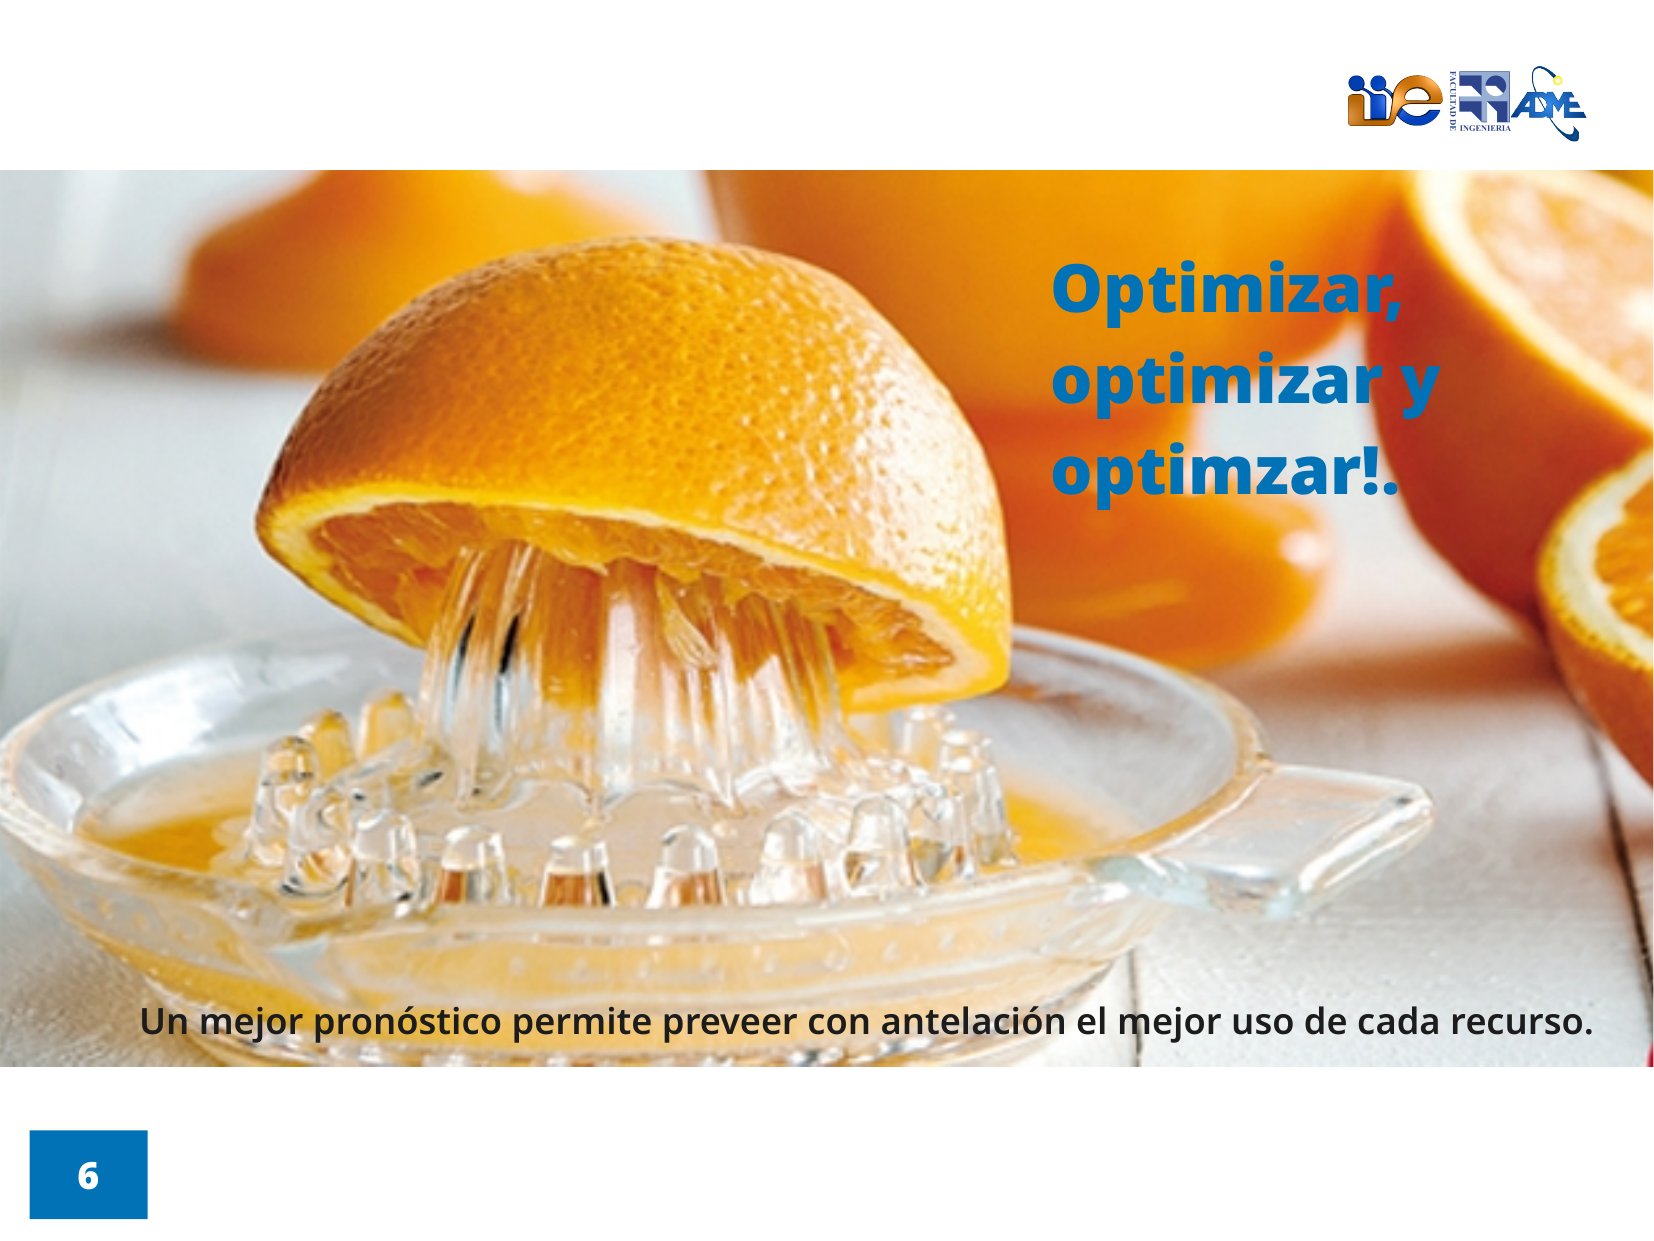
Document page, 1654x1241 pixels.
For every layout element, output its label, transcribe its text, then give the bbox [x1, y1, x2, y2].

picture [0, 170, 1654, 1067]
picture [1450, 66, 1589, 143]
list Un mejor pronóstico permite preveer con antelación el mejor uso de cada recurso. [119, 996, 1595, 1057]
title Optimizar, optimizar y optimzar!. [1050, 205, 1622, 514]
picture [1348, 75, 1443, 126]
